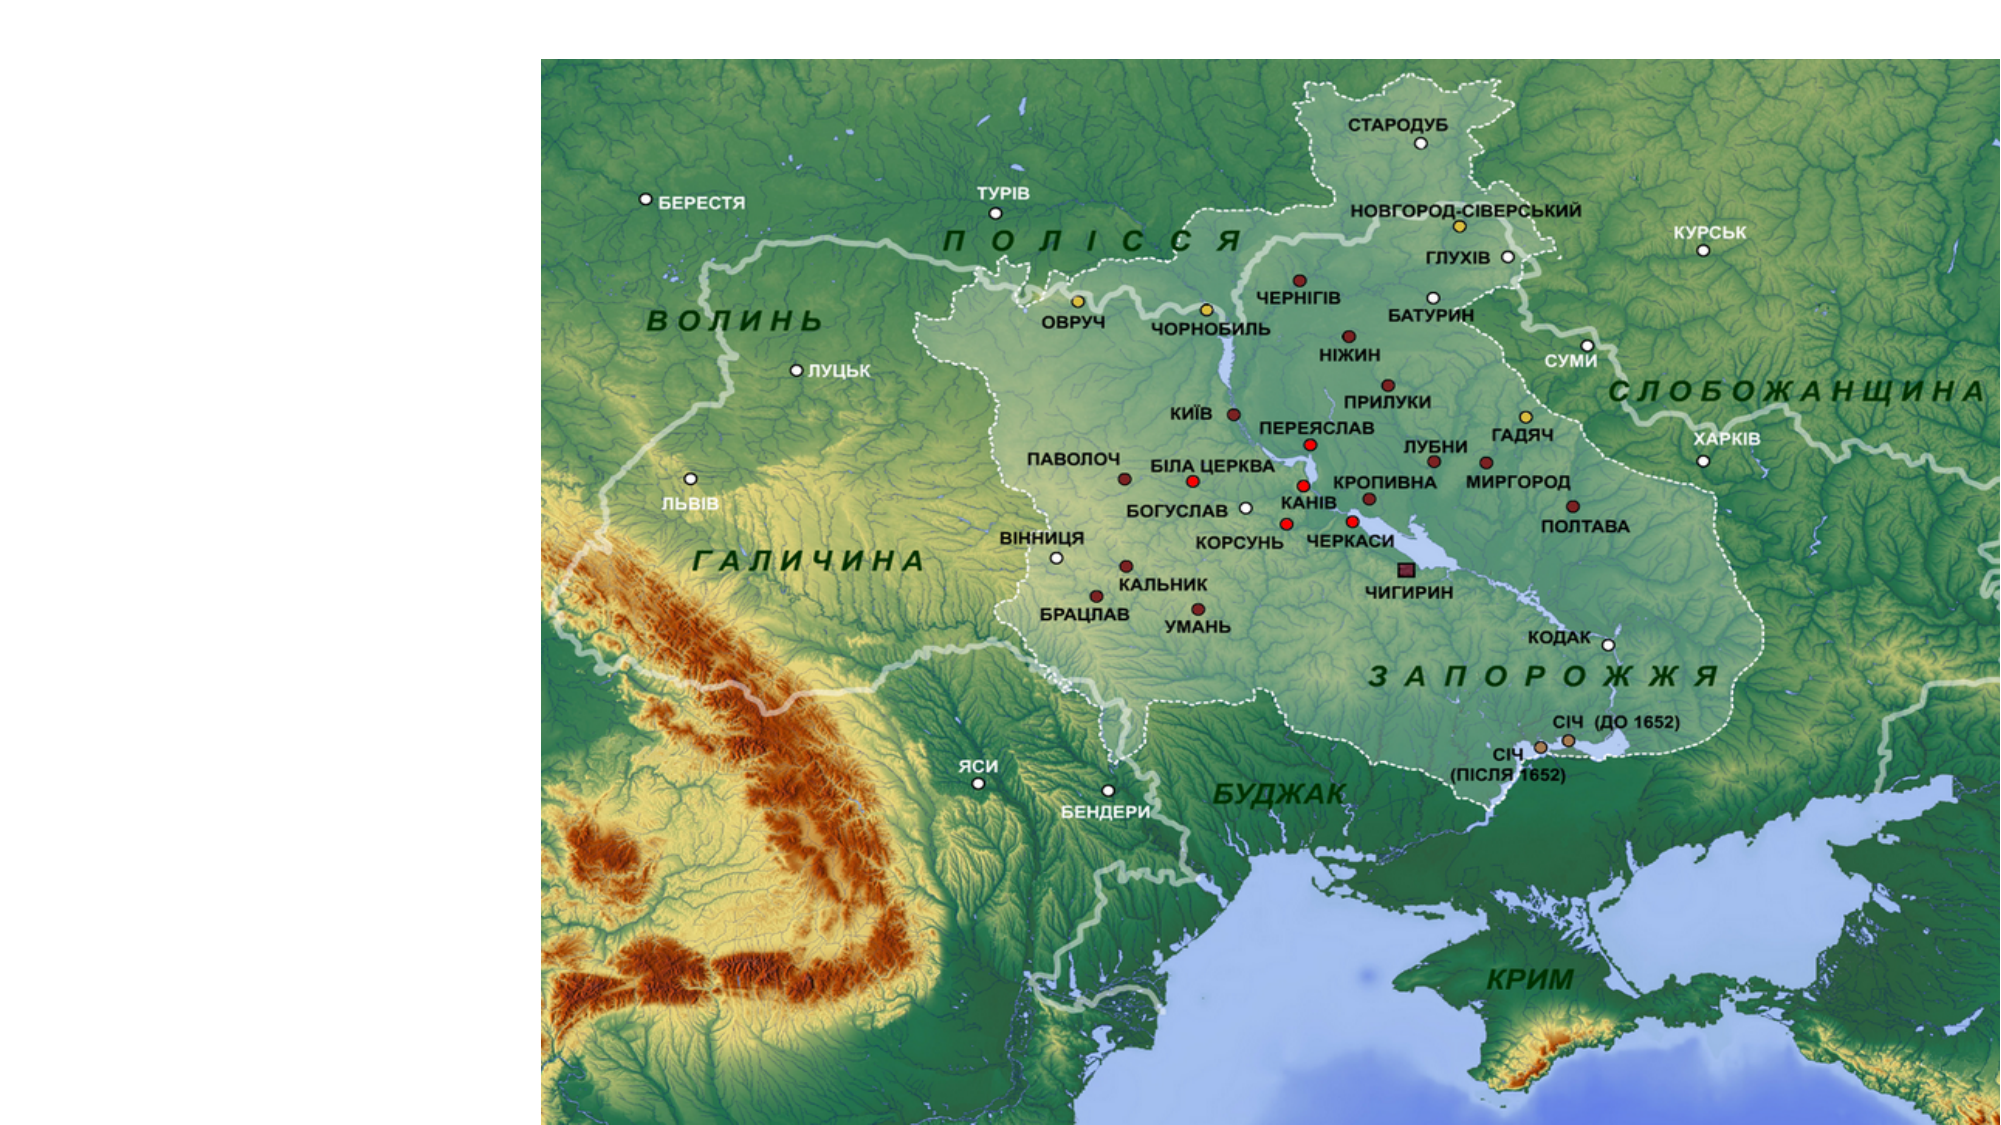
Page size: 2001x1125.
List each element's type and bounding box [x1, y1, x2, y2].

picture [541, 59, 2000, 1125]
